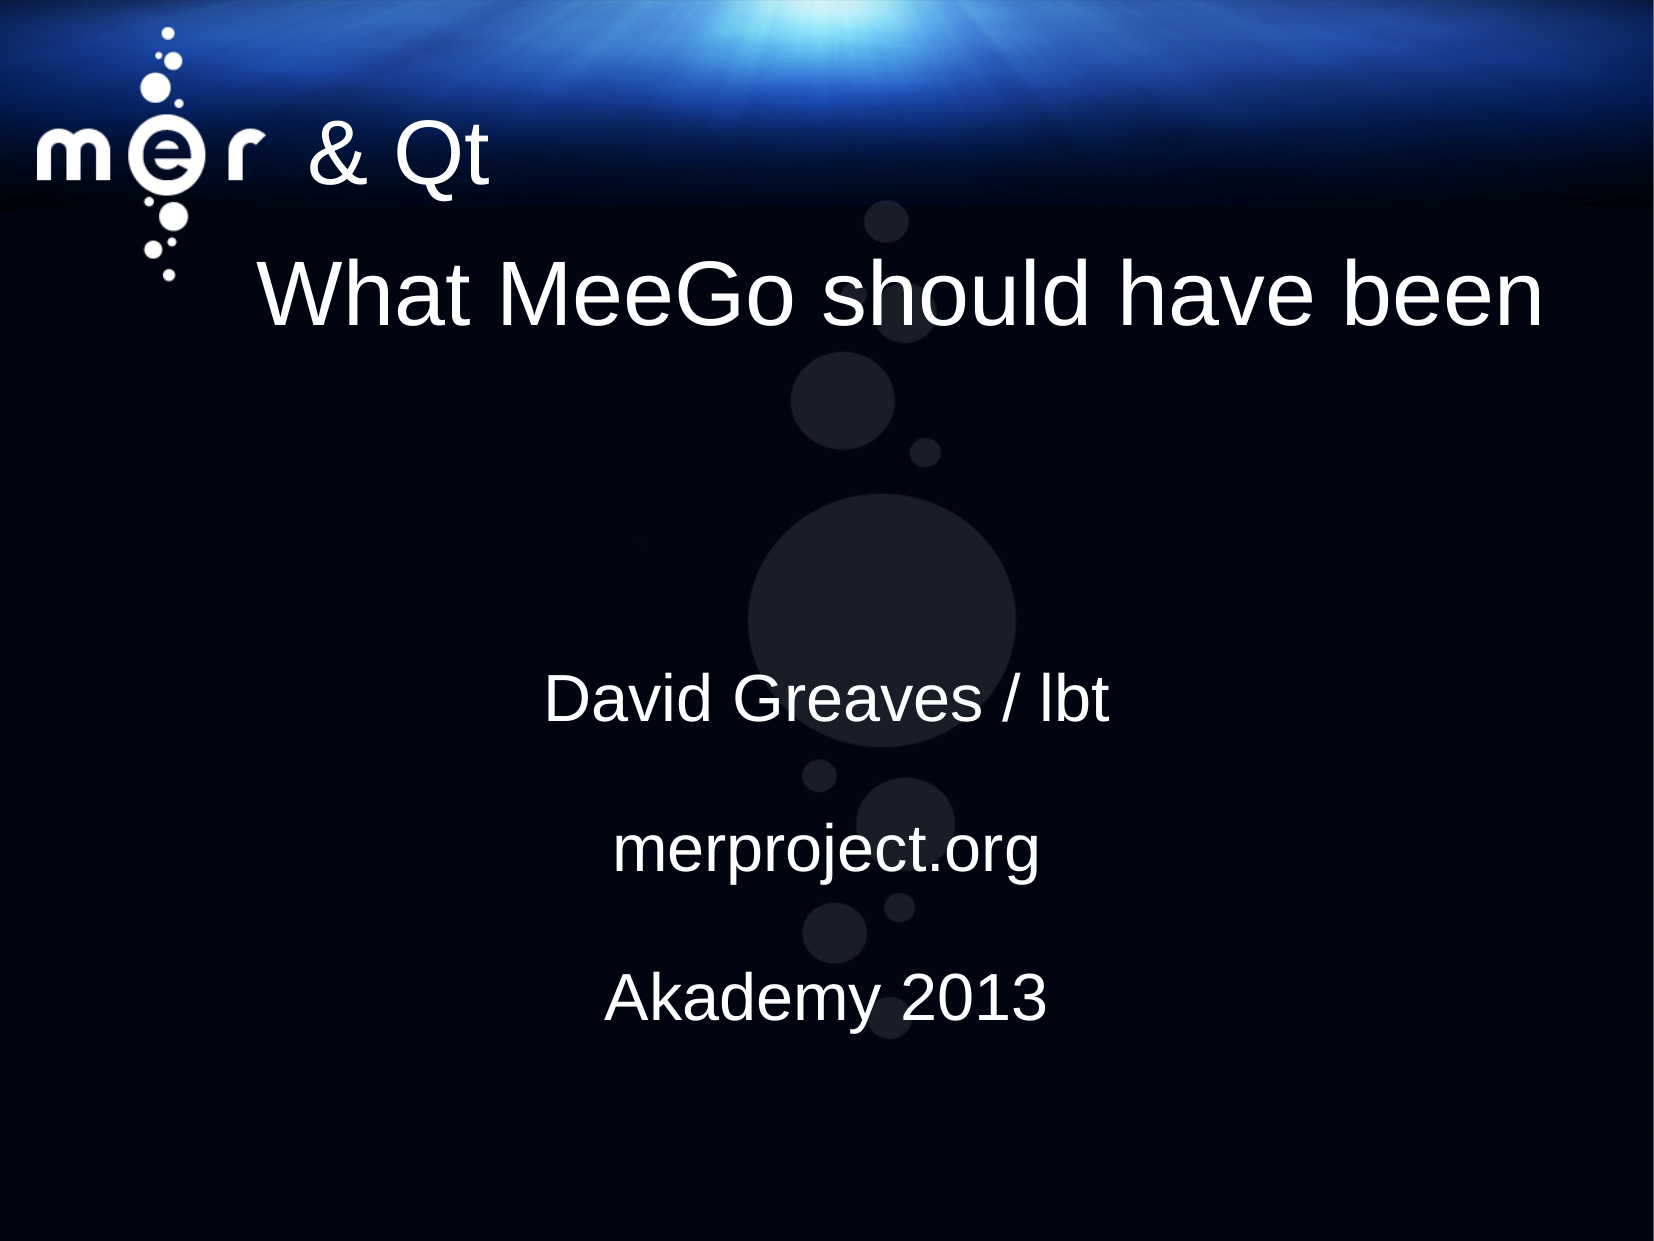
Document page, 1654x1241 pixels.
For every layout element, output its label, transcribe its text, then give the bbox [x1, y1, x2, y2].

title & Qt [307, 49, 1571, 257]
subtitle David Greaves / lbt merproject.org Akademy 2013 [82, 481, 1571, 1215]
text_box What MeeGo should have been [256, 242, 1549, 346]
picture [0, 0, 1654, 1241]
